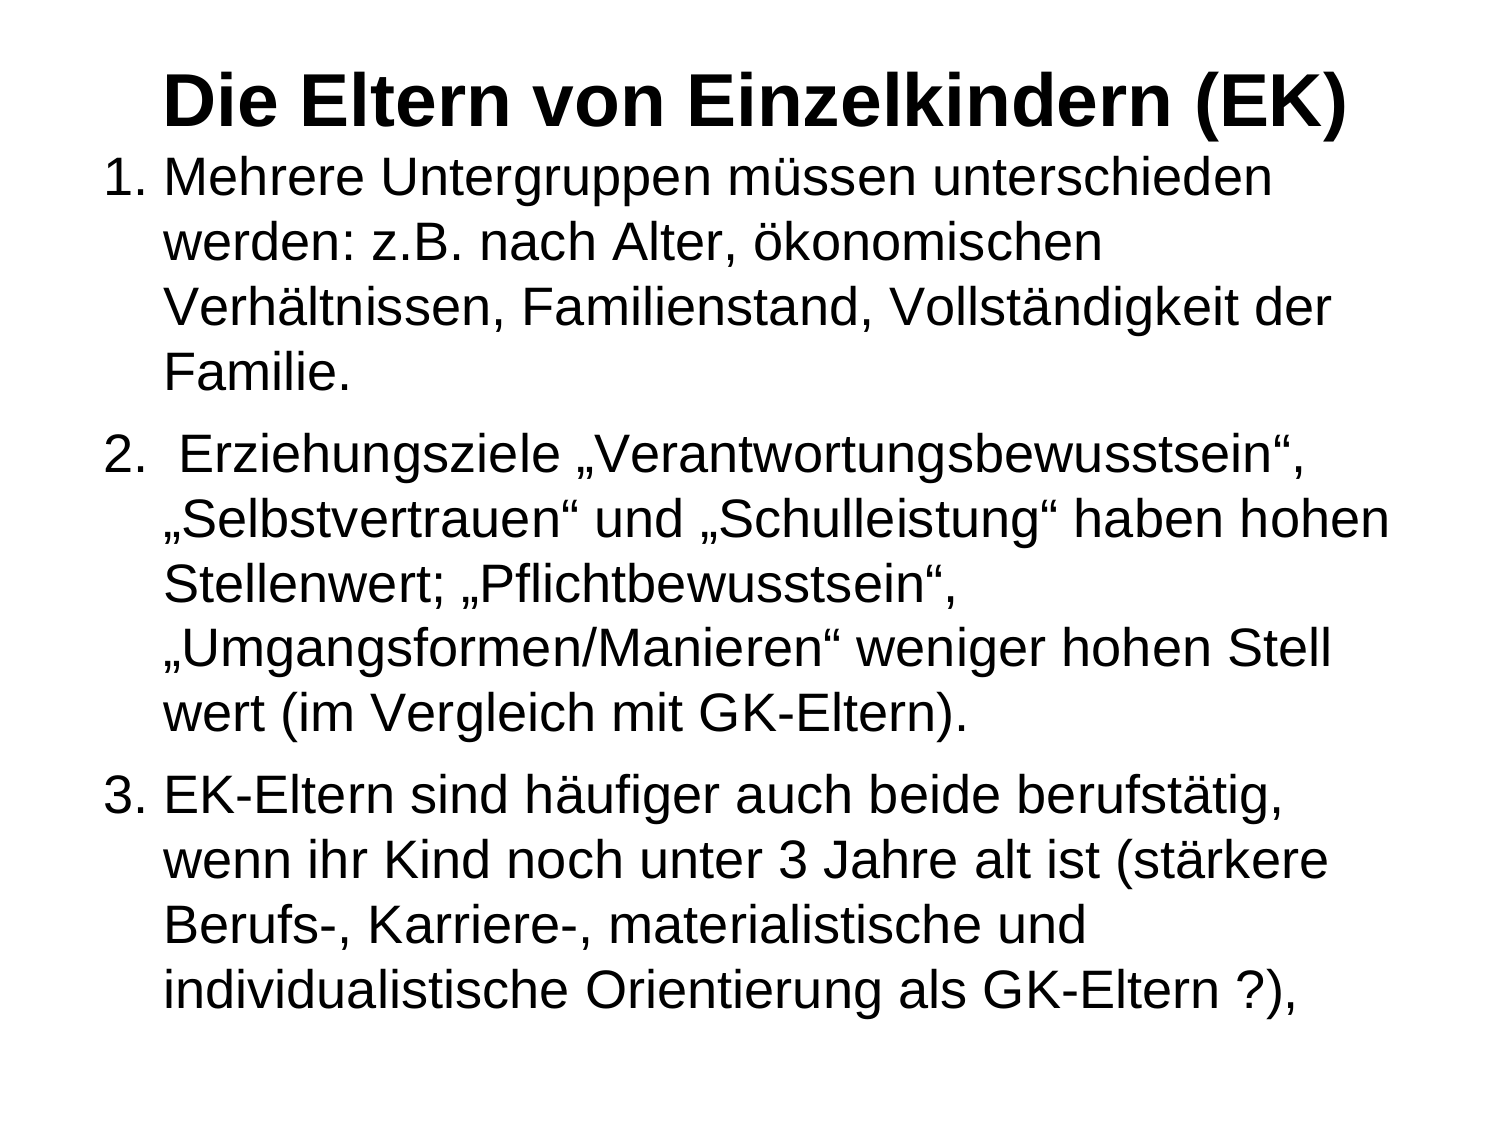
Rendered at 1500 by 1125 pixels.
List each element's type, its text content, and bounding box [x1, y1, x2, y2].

text_box Die Eltern von Einzelkindern (EK) 1. Mehrere Untergruppen müssen unterschieden werden: z.B. nach Alter, ökonomischen Verhältnissen, Familienstand, Vollständigkeit der Familie. 2. Erziehungsziele „Verantwortungsbewusstsein“, „Selbstver­trauen“ und „Schulleistung“ haben hohen Stellenwert; „Pflichtbewusstsein“, „Umgangsformen/Manieren“ weniger hohen Stell­wert (im Vergleich mit GK-Eltern). 3. EK-Eltern sind häufiger auch beide berufstätig, wenn ihr Kind noch unter 3 Jahre alt ist (stärkere Berufs-, Karriere-, materialistische und individualistische Orientierung als GK-Eltern ?), [88, 0, 1424, 1028]
